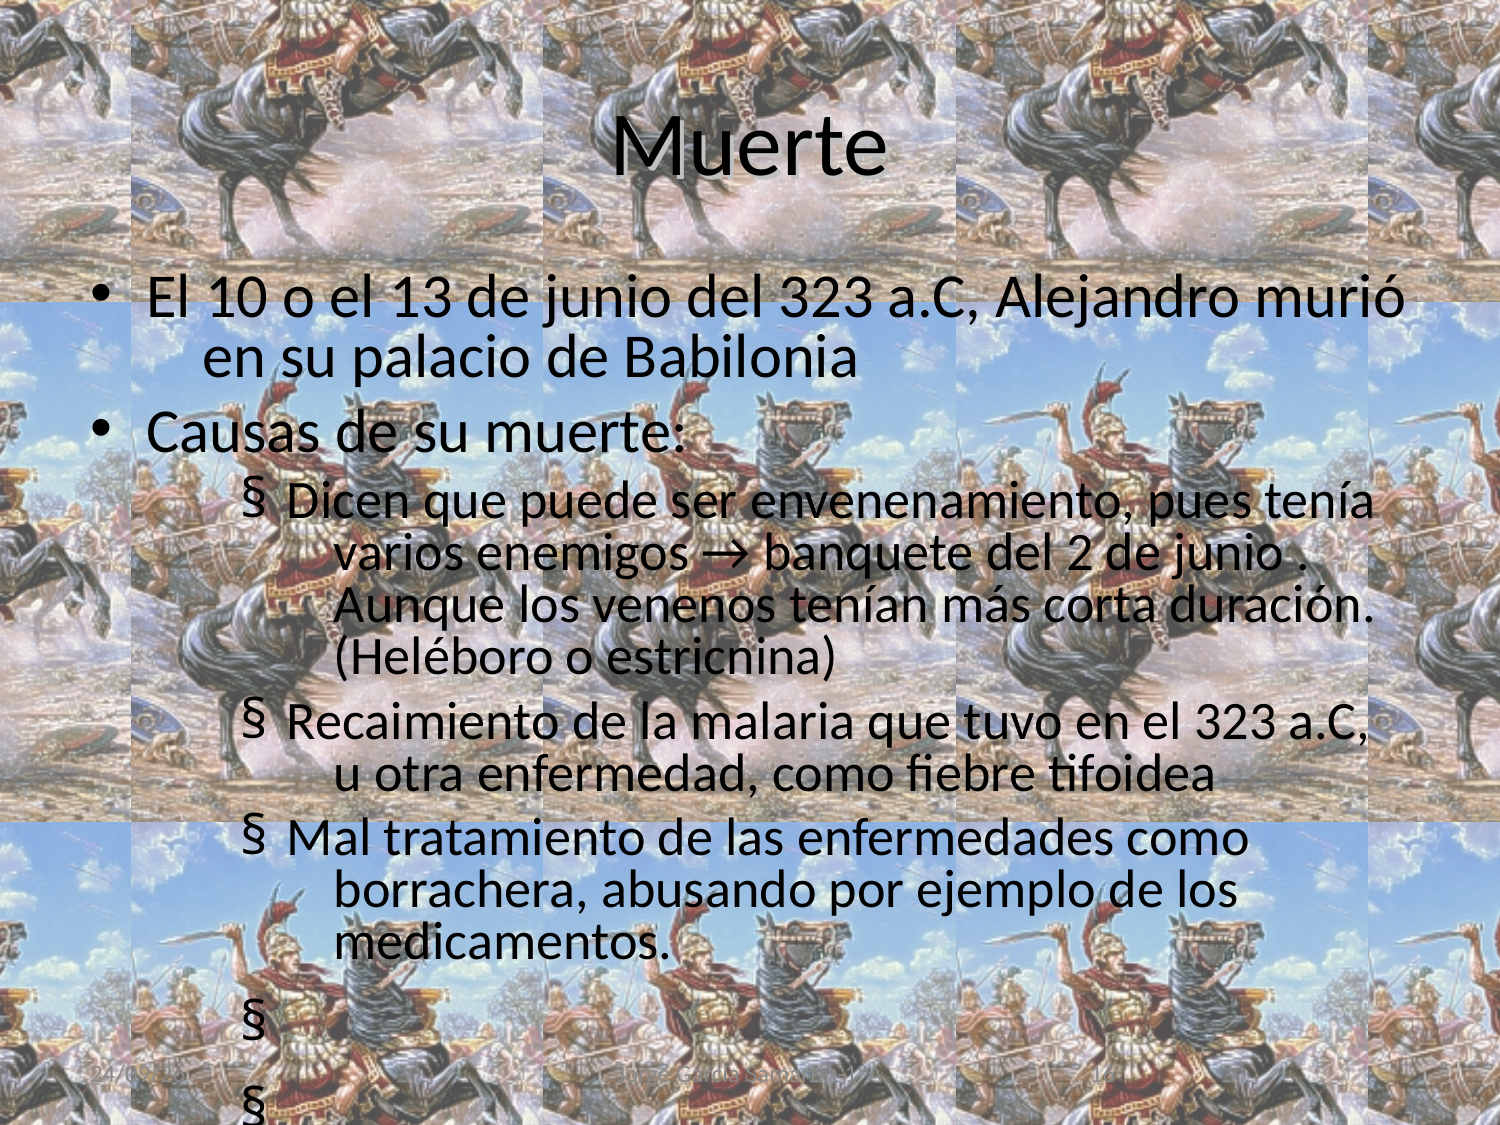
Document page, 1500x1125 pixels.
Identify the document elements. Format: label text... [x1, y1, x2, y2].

title Muerte [75, 45, 1426, 233]
text_box 16 [1074, 1042, 1426, 1103]
text_box miércoles, 23 de marzo de 2011 [75, 1042, 426, 1103]
list El 10 o el 13 de junio del 323 a.C, Alejandro murió en su palacio de Babilonia Causas de su muerte: Dicen que puede ser envenenamiento, pues tenía varios enemigos → banquete del 2 de junio . Aunque los venenos tenían más corta duración.(Heléboro o estricnina) Recaimiento de la malaria que tuvo en el 323 a.C, u otra enfermedad, como fiebre tifoidea Mal tratamiento de las enfermedades como borrachera, abusando por ejemplo de los medicamentos. [75, 262, 1426, 1005]
text_box Jorge García Samartín-1ºA [512, 1042, 988, 1103]
